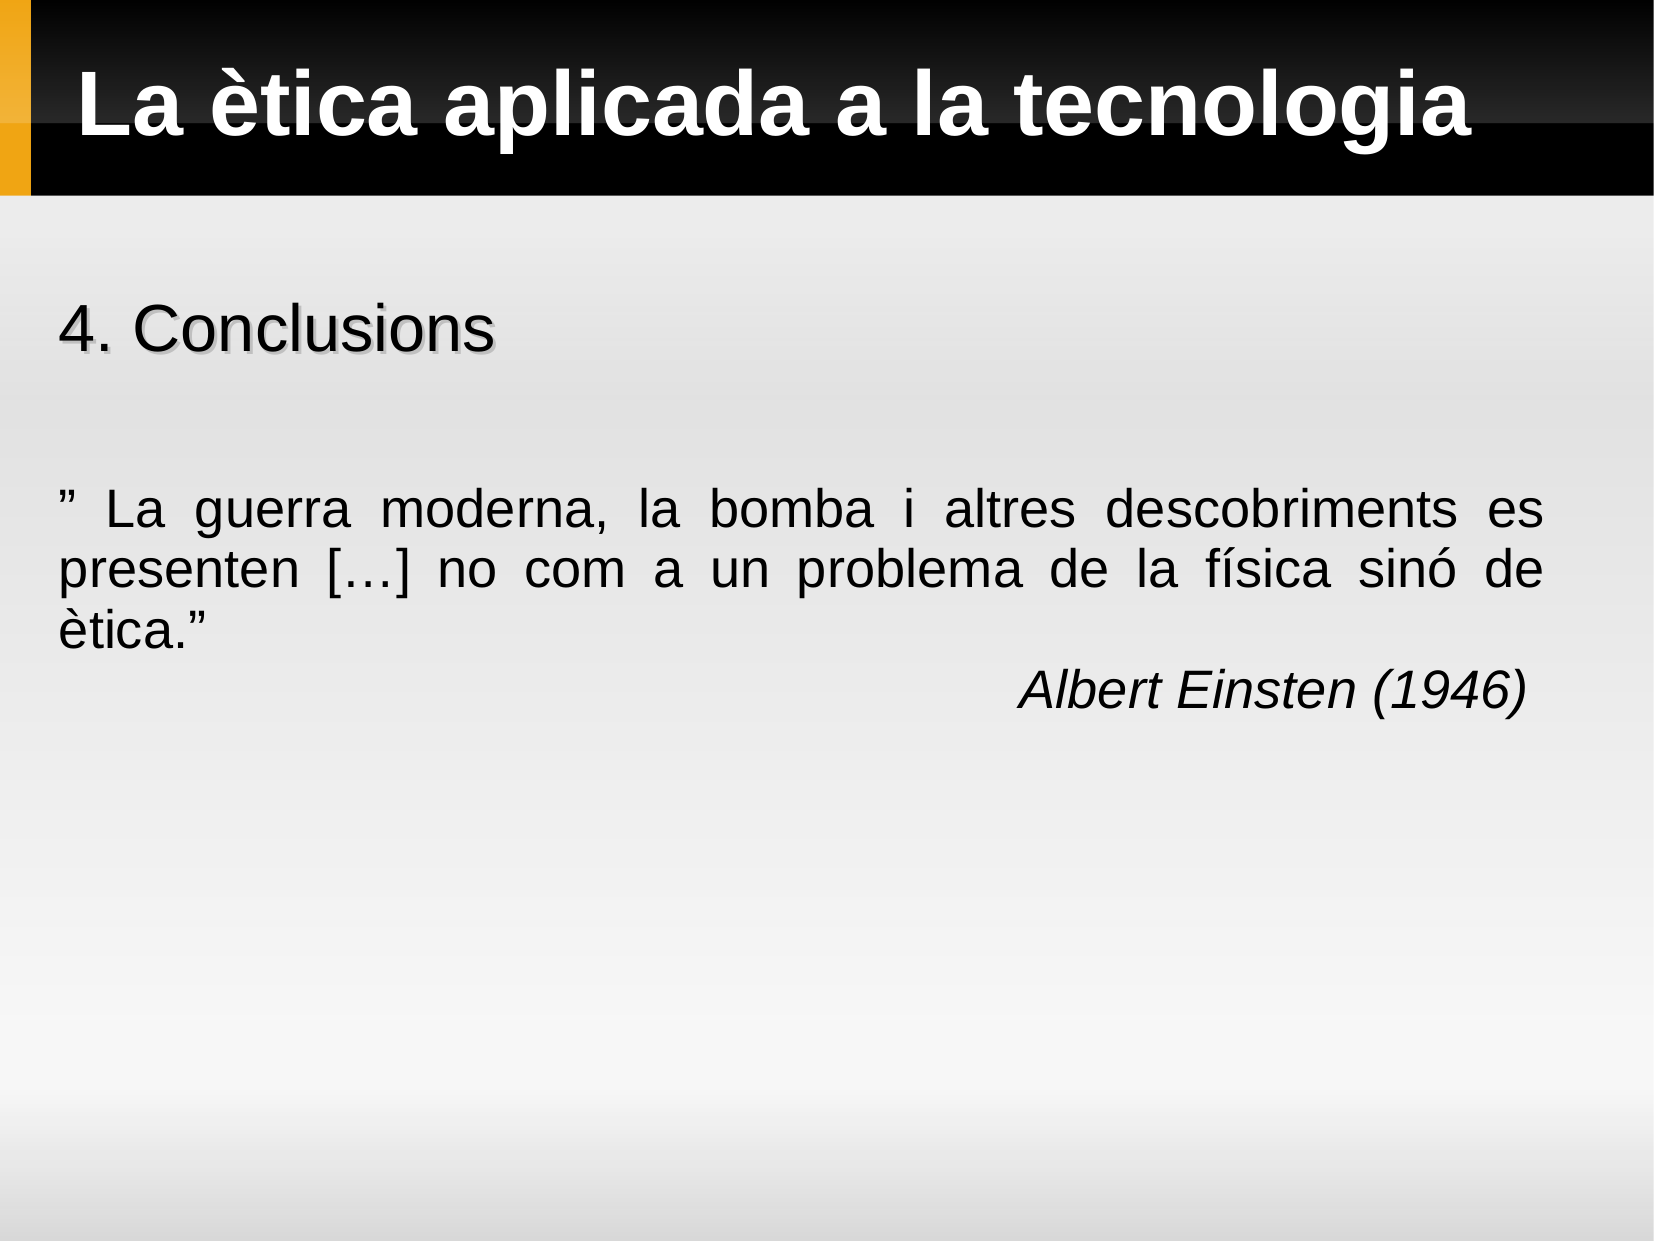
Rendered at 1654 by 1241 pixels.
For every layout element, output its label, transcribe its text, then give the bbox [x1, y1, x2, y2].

title La ètica aplicada a la tecnologia [76, 0, 1565, 208]
picture [0, 0, 1654, 1241]
text_box ” La guerra moderna, la bomba i altres descobriments es presenten […] no com a un problema de la física sinó de ètica.” Albert Einsten (1946) [59, 478, 1548, 721]
text_box 4. Conclusions [59, 291, 1625, 367]
